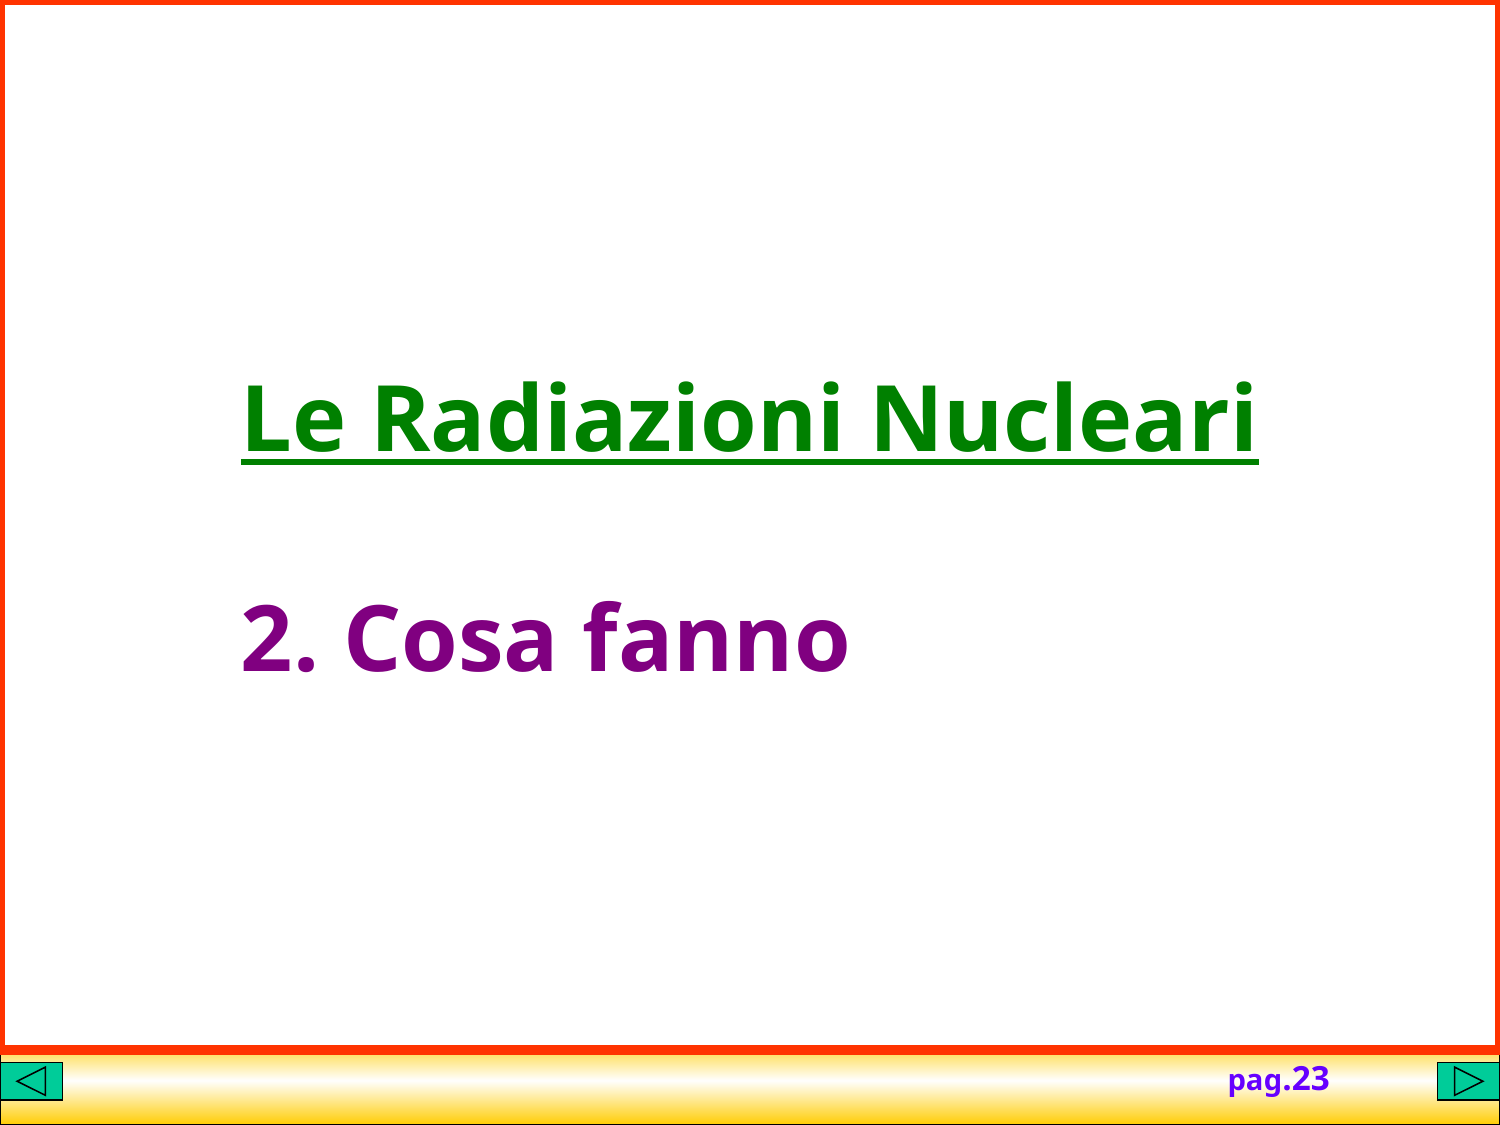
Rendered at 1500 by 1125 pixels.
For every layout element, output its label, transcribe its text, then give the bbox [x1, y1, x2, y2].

title Le Radiazioni Nucleari 2. Cosa fanno [0, 0, 1500, 1051]
